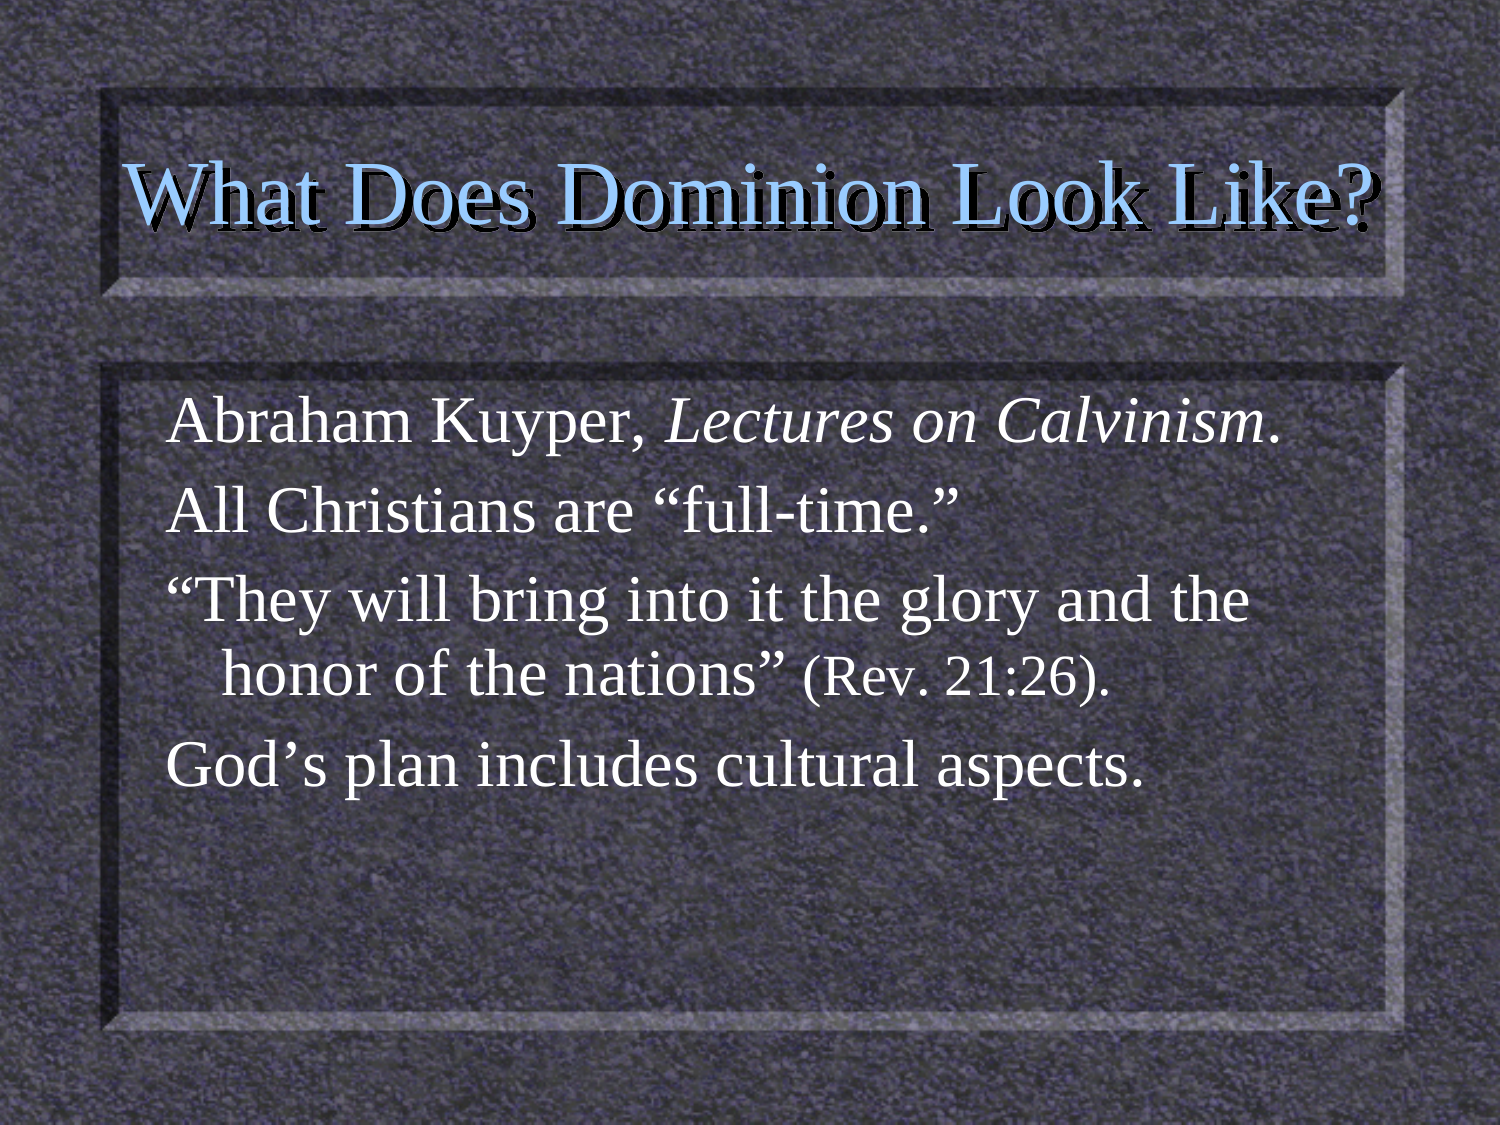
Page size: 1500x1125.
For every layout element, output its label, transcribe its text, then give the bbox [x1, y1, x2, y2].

title What Does Dominion Look Like? [99, 135, 1401, 253]
picture [0, 0, 1500, 1125]
list Abraham Kuyper, Lectures on Calvinism. All Christians are “full-time.” “They will bring into it the glory and the honor of the nations” (Rev. 21:26). God’s plan includes cultural aspects. [149, 374, 1375, 1000]
